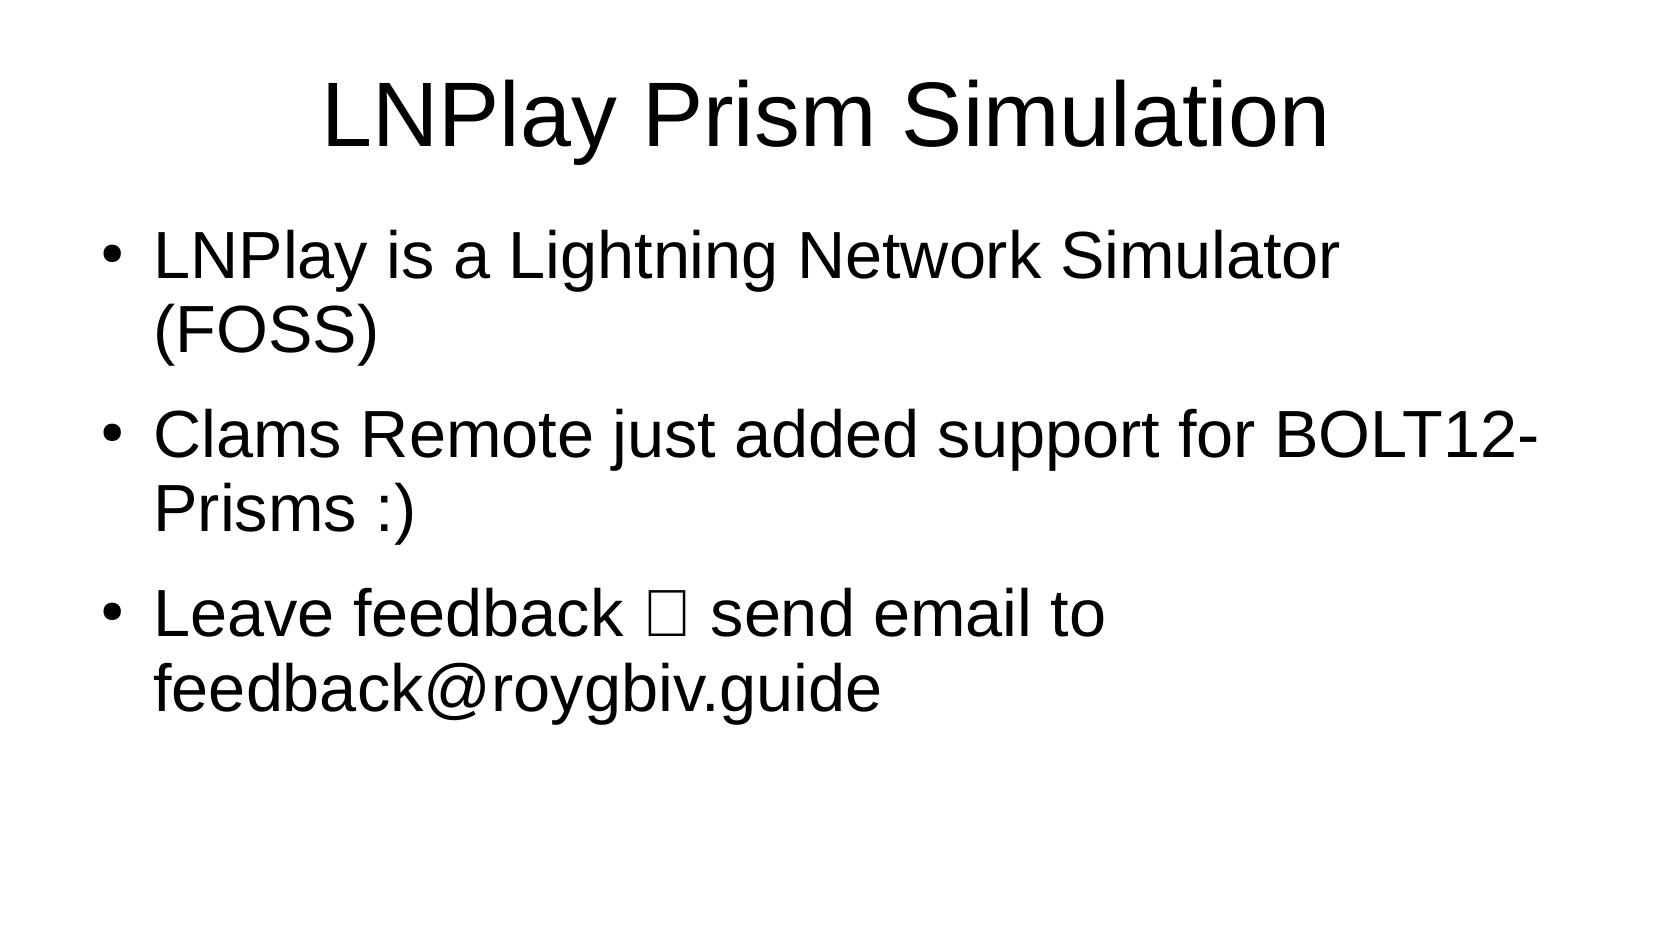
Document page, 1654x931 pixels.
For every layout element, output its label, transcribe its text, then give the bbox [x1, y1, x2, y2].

title LNPlay Prism Simulation [82, 37, 1571, 193]
list LNPlay is a Lightning Network Simulator (FOSS) Clams Remote just added support for BOLT12-Prisms :) Leave feedback 🙏 send email to feedback@roygbiv.guide [82, 217, 1571, 758]
